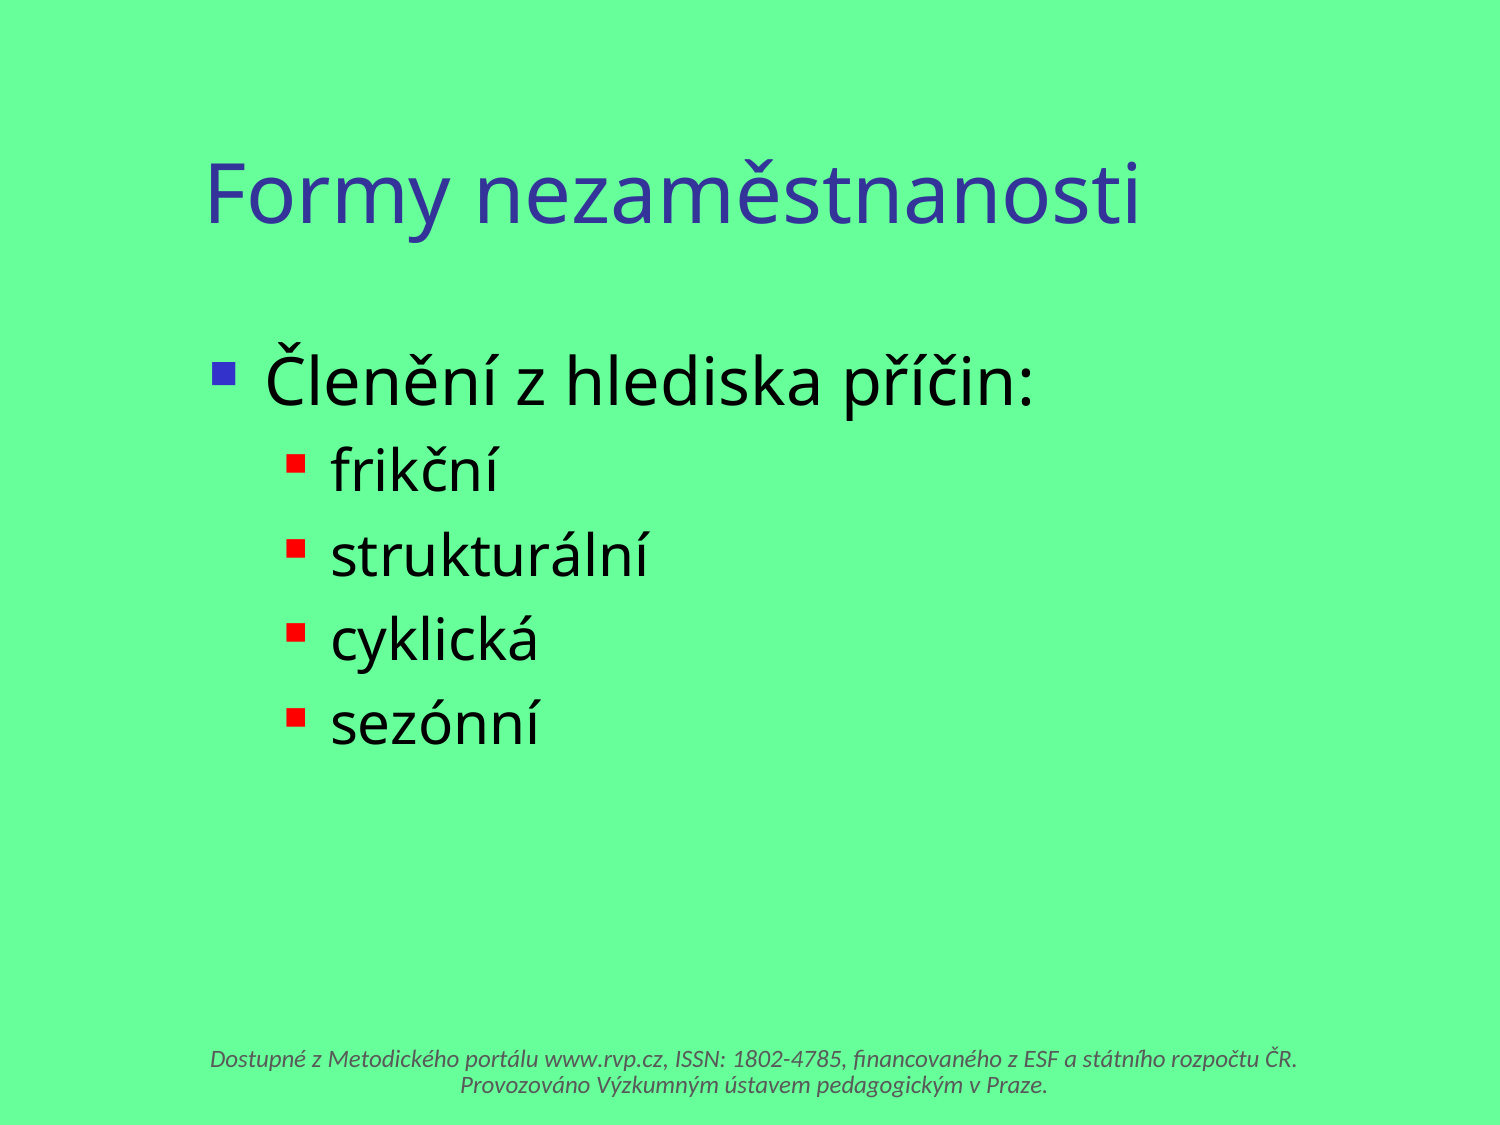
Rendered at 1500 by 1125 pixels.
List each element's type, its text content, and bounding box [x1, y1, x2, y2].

text_box Dostupné z Metodického portálu www.rvp.cz, ISSN: 1802-4785, financovaného z ESF a státního rozpočtu ČR. Provozováno Výzkumným ústavem pedagogickým v Praze. [133, 1042, 1377, 1103]
list Členění z hlediska příčin: frikční strukturální cyklická sezónní [193, 331, 1469, 1007]
title Formy nezaměstnanosti [188, 7, 1468, 248]
